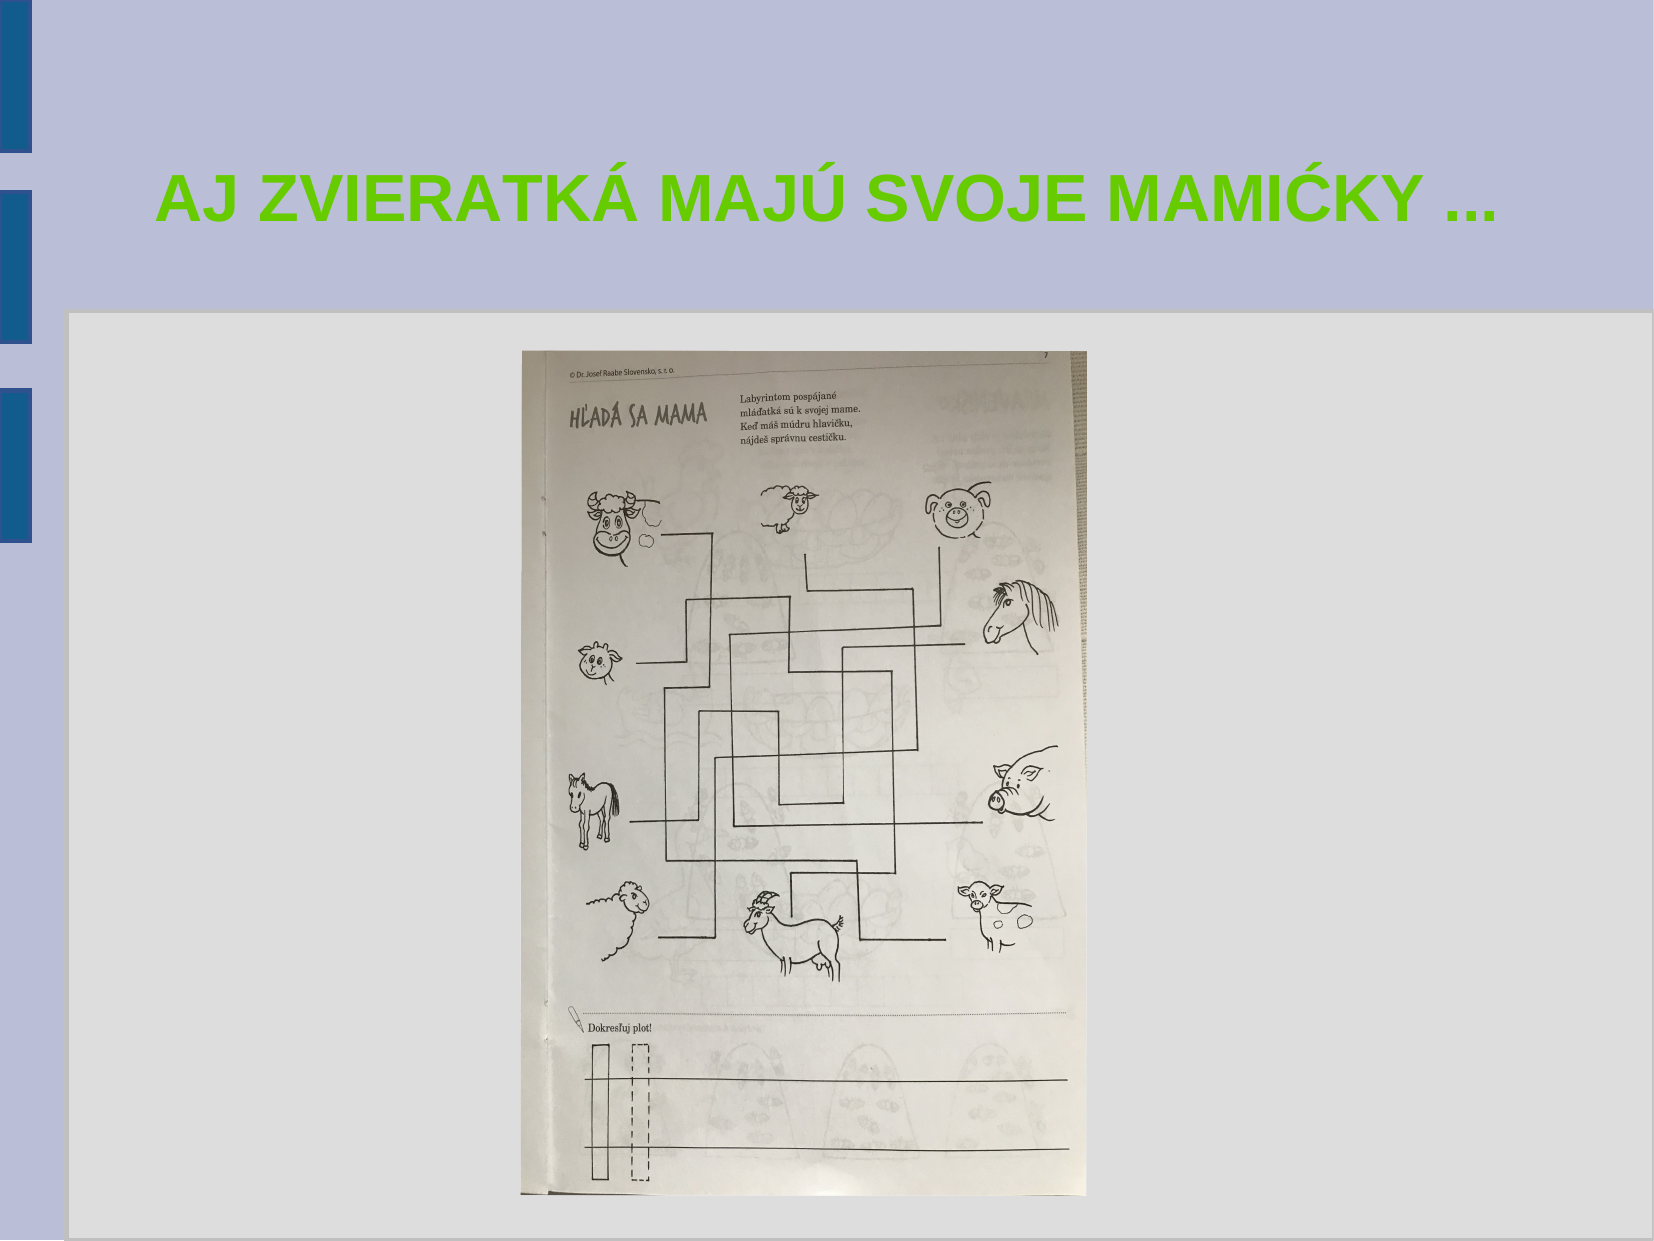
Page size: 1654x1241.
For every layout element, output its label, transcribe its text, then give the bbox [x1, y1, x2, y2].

title AJ ZVIERATKÁ MAJÚ SVOJE MAMIĆKY ... [121, 91, 1534, 299]
picture [520, 351, 1087, 1196]
